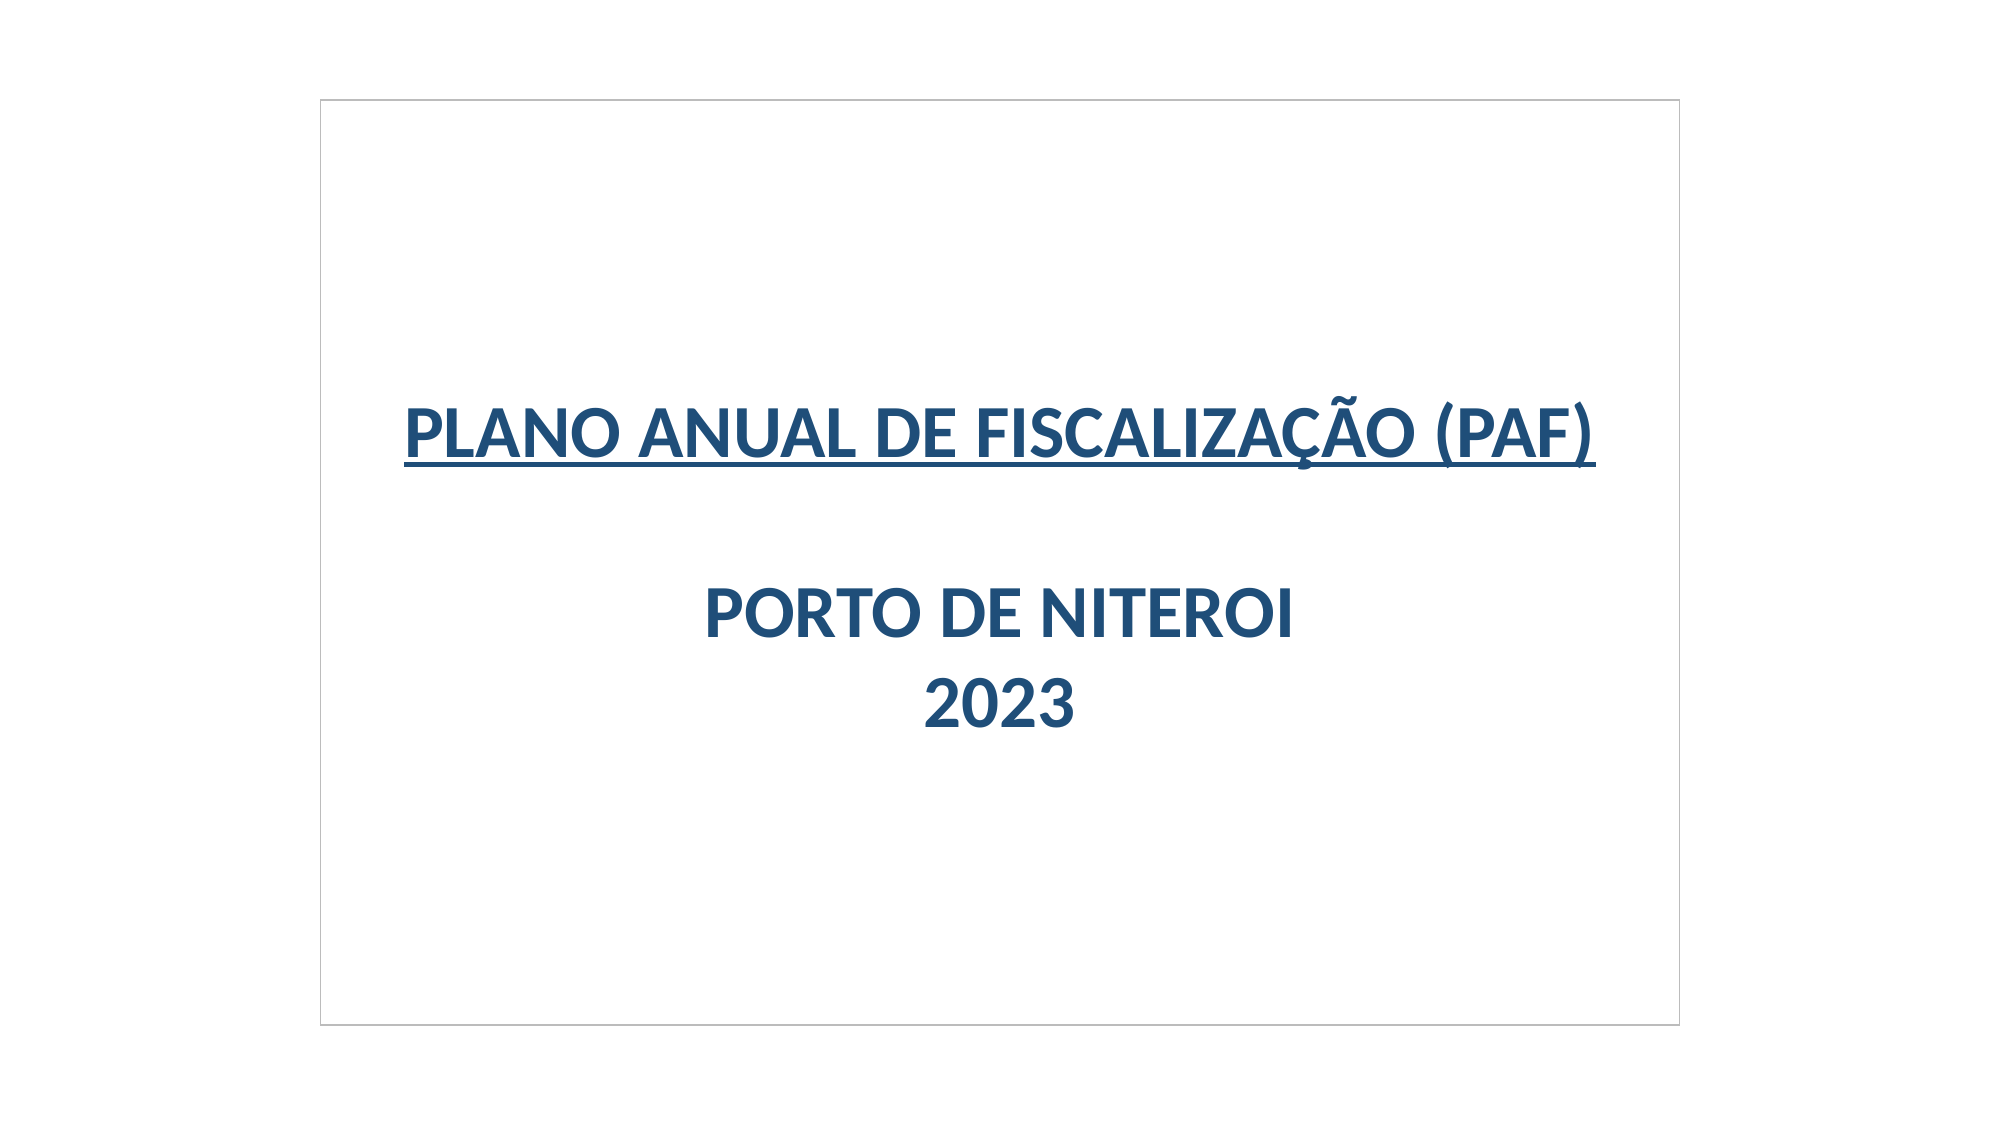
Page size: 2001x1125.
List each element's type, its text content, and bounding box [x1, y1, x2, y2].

text_box PLANO ANUAL DE FISCALIZAÇÃO (PAF) PORTO DE NITEROI 2023 [320, 99, 1680, 1026]
